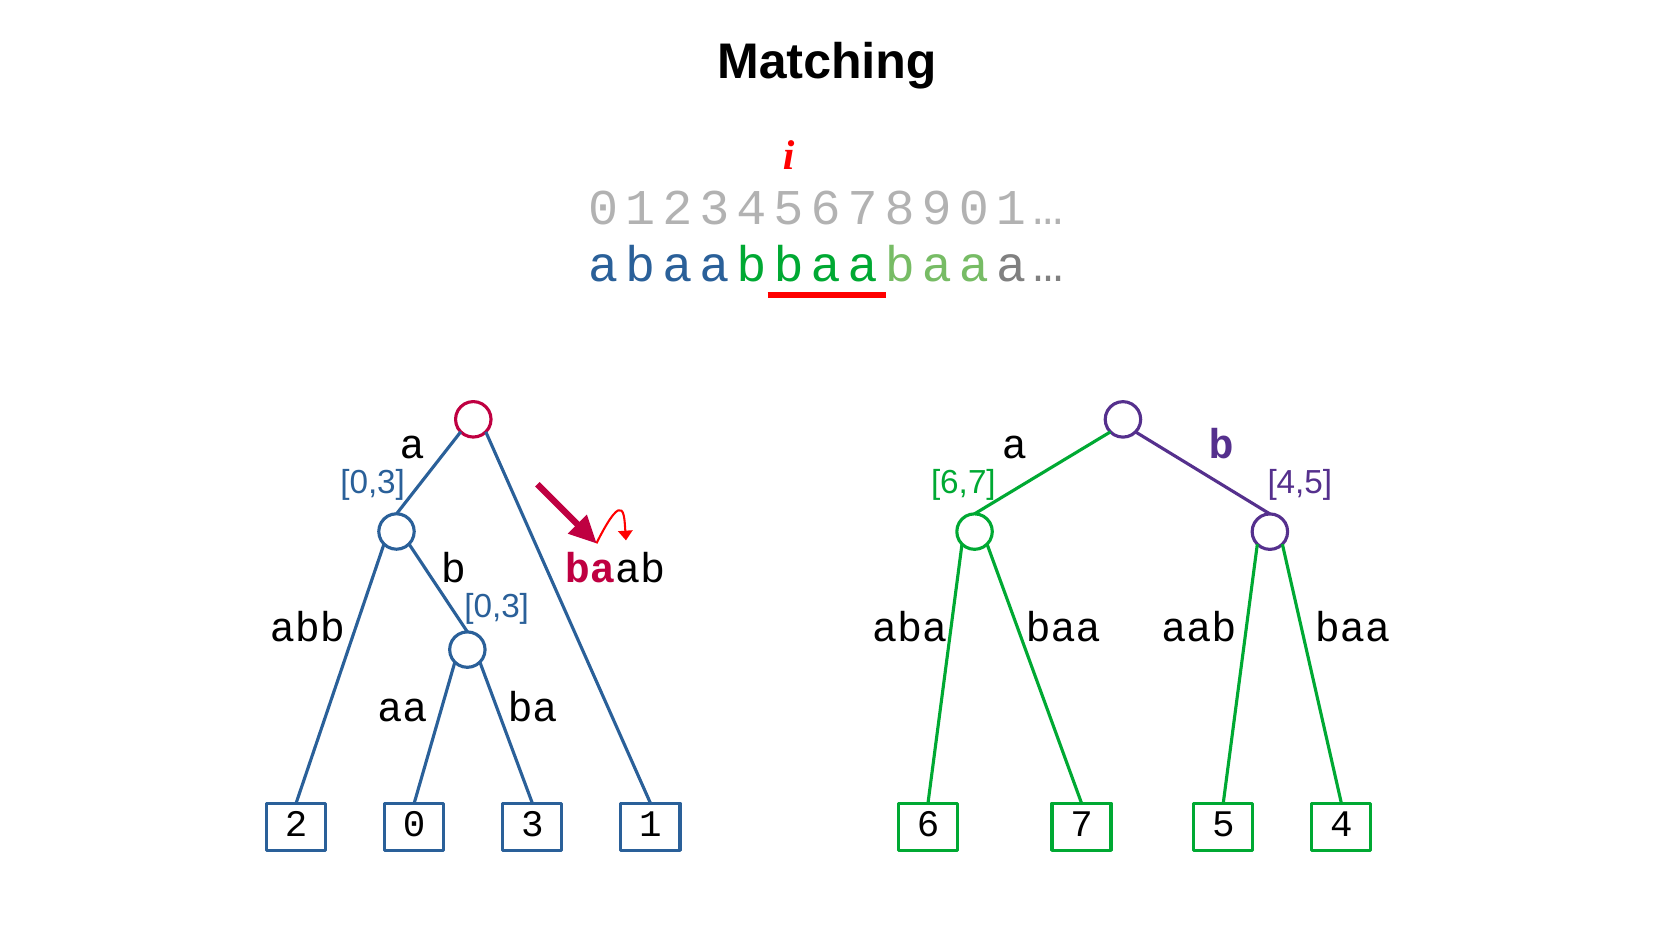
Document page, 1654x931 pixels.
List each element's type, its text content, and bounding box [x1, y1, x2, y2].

text_box b [426, 540, 481, 603]
text_box ba [492, 679, 573, 742]
text_box aab [1146, 599, 1252, 662]
text_box i [768, 124, 810, 186]
text_box 3 [502, 803, 562, 851]
text_box 2 [266, 803, 326, 851]
text_box baa [1300, 599, 1405, 662]
text_box baa [1010, 599, 1116, 662]
text_box Matching [301, 0, 1353, 125]
text_box b [1193, 416, 1249, 479]
text_box 7 [1052, 803, 1112, 851]
text_box [6,7] [916, 456, 1011, 508]
text_box [4,5] [1252, 456, 1348, 508]
text_box 5 [1193, 803, 1253, 851]
text_box a [987, 416, 1042, 479]
text_box a [384, 416, 440, 479]
text_box 4 [1311, 803, 1371, 851]
text_box 1 [620, 803, 680, 851]
text_box aba [857, 599, 962, 662]
text_box abb [254, 599, 360, 662]
text_box [0,3] [325, 456, 421, 508]
text_box 012345678901… abaabbaabaaa… [573, 175, 1081, 304]
text_box aa [362, 679, 443, 742]
text_box 0 [384, 803, 444, 851]
text_box 6 [898, 803, 958, 851]
text_box baab [550, 540, 680, 603]
text_box [0,3] [449, 580, 545, 632]
